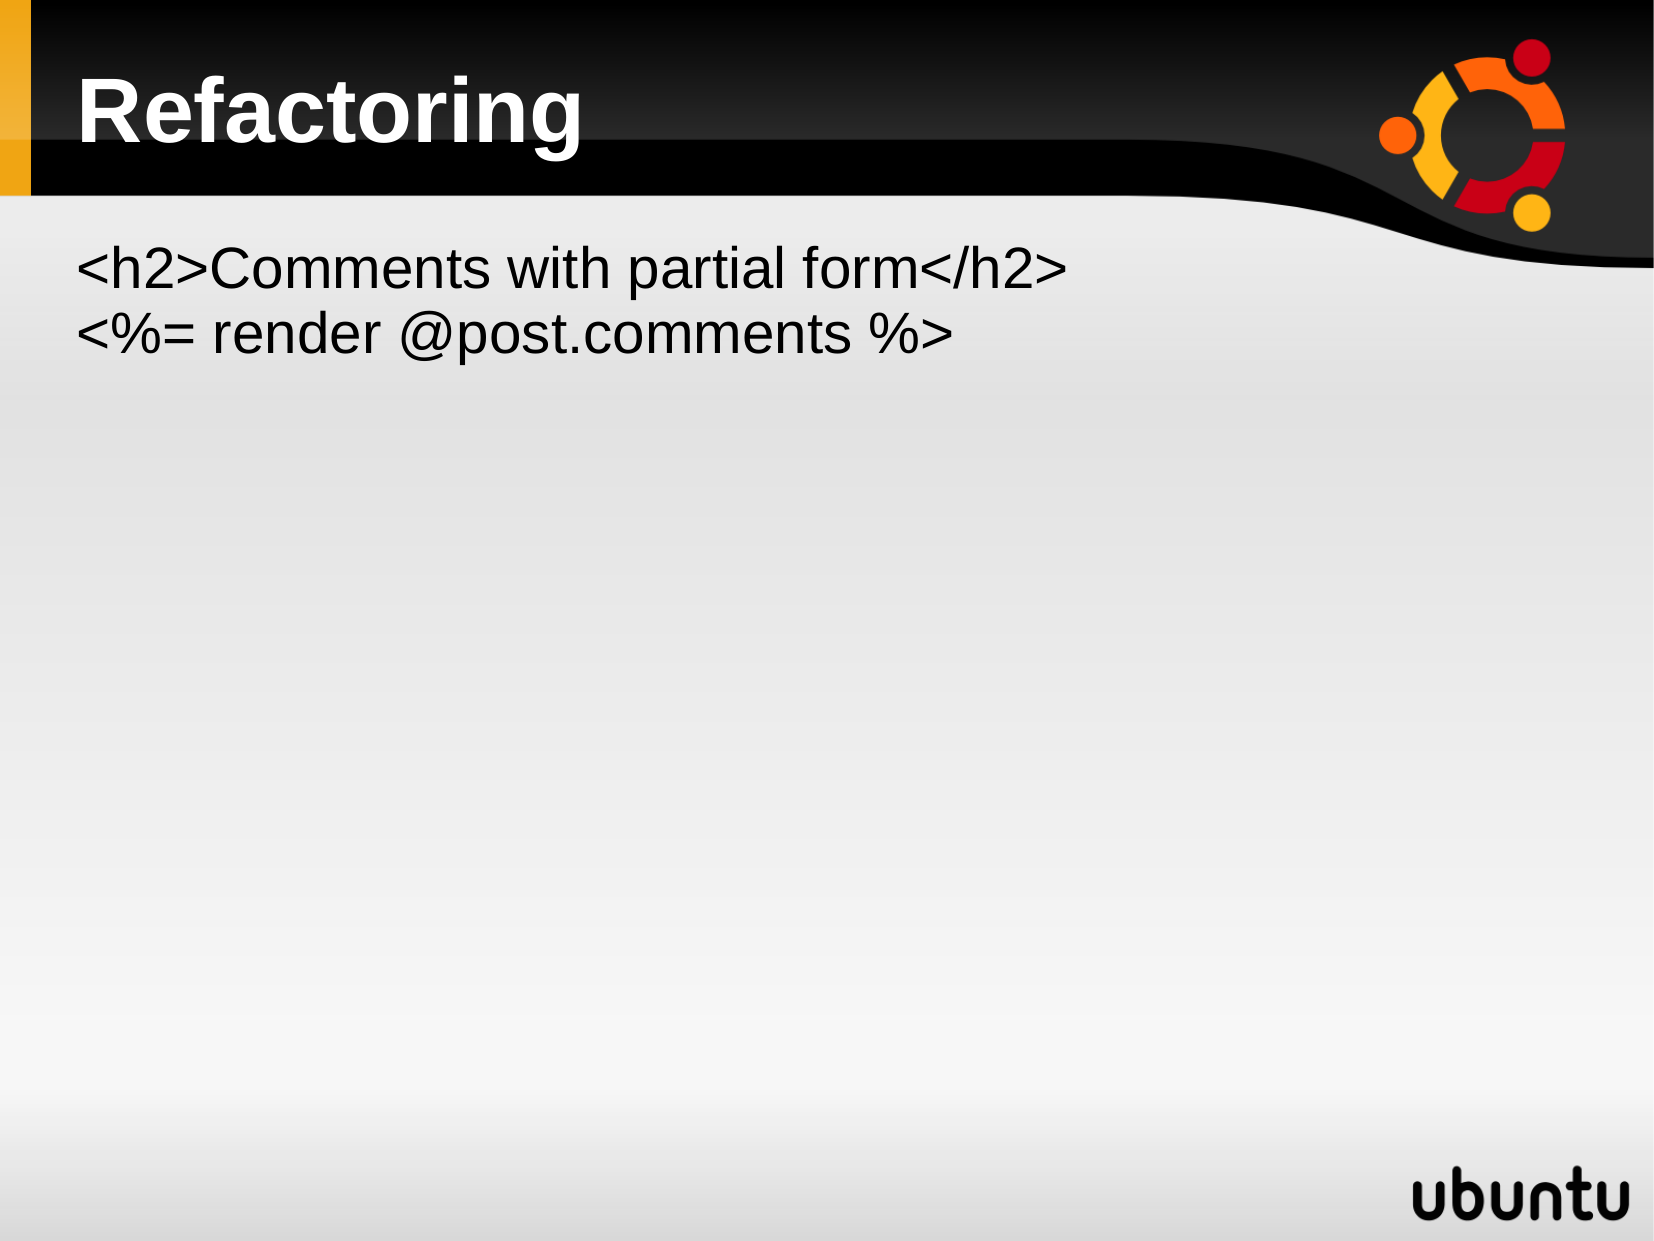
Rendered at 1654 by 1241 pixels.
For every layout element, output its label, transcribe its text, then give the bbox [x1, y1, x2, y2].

list <h2>Comments with partial form</h2> <%= render @post.comments %> [76, 236, 1565, 1040]
title Refactoring [76, 14, 1565, 207]
picture [0, 0, 1654, 1241]
